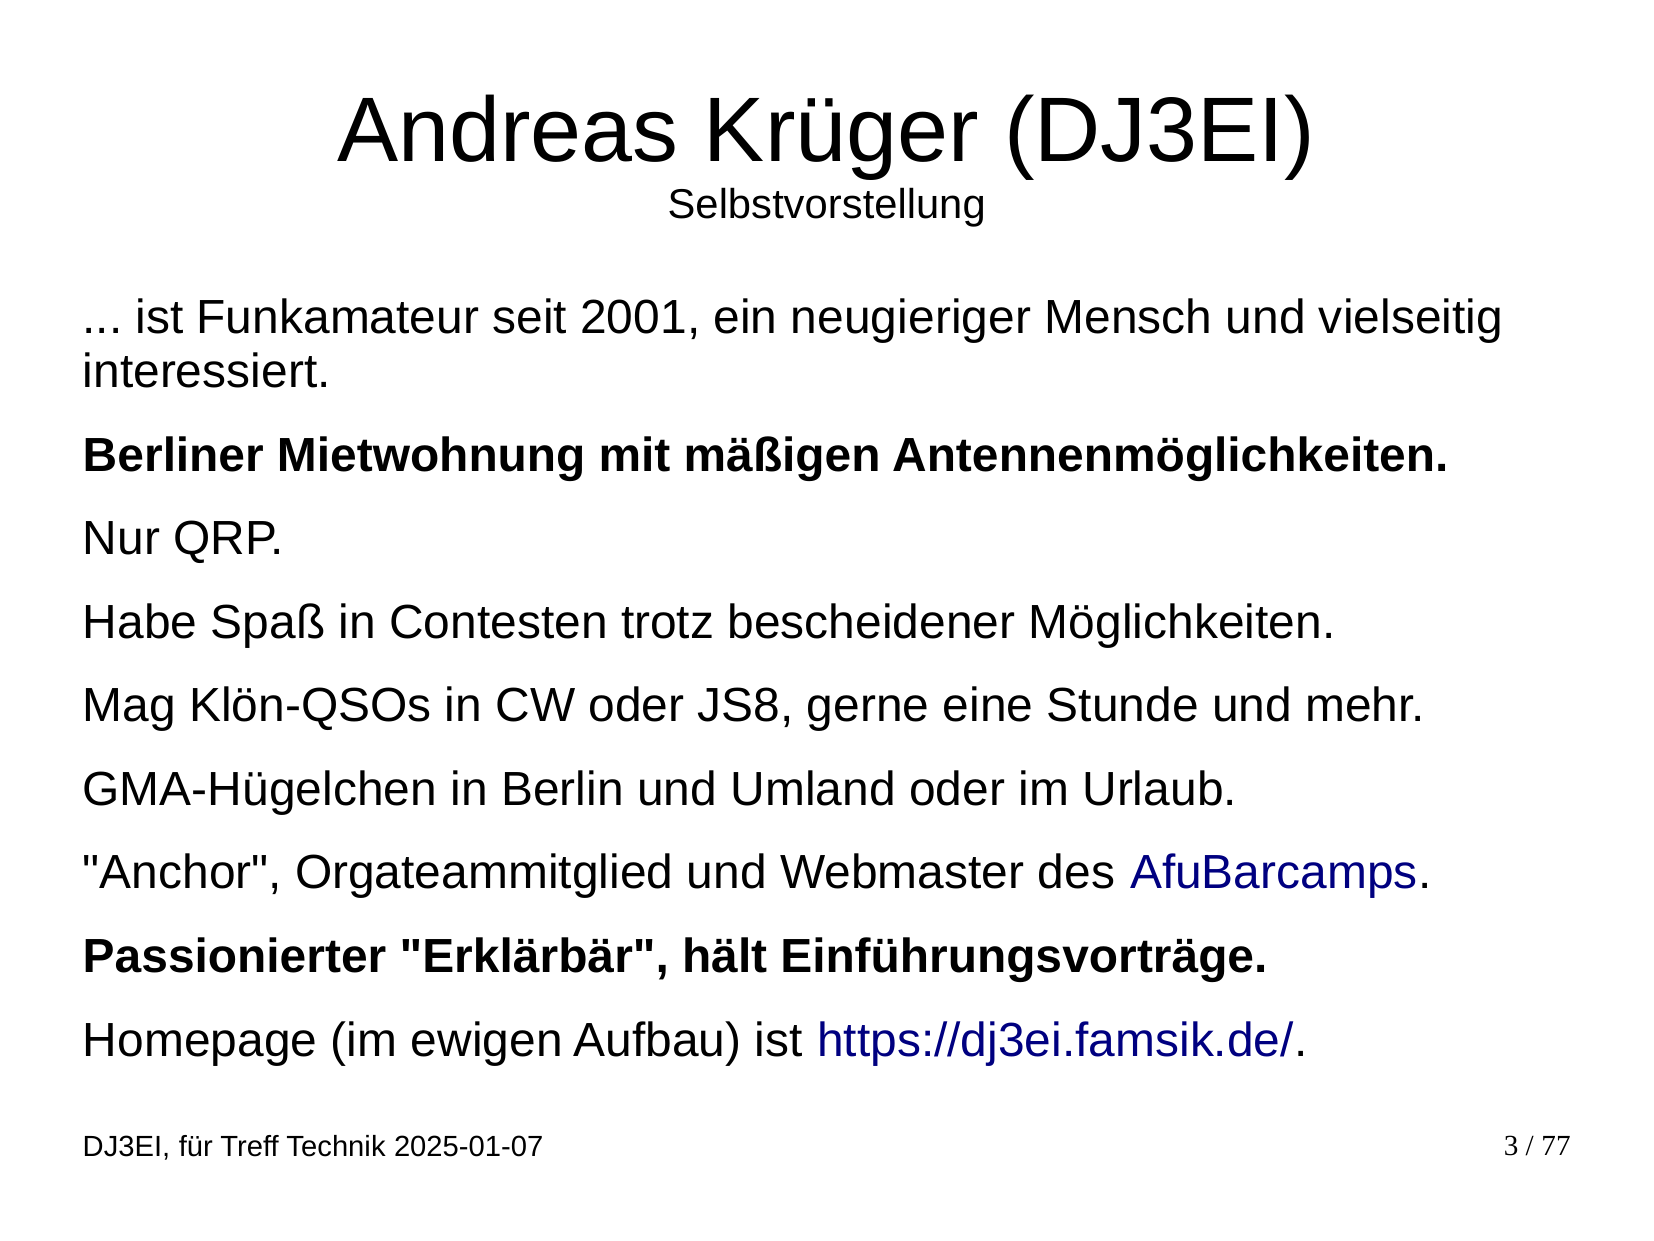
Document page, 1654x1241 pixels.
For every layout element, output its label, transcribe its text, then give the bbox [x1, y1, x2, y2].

title Andreas Krüger (DJ3EI) Selbstvorstellung [82, 49, 1571, 257]
list ... ist Funkamateur seit 2001, ein neugieriger Mensch und vielseitig interessiert. Berliner Mietwohnung mit mäßigen Antennenmöglichkeiten. Nur QRP. Habe Spaß in Contesten trotz bescheidener Möglichkeiten. Mag Klön-QSOs in CW oder JS8, gerne eine Stunde und mehr. GMA-Hügelchen in Berlin und Umland oder im Urlaub. "Anchor", Orgateammitglied und Webmaster des AfuBarcamps. Passionierter "Erklärbär", hält Einführungsvorträge. Homepage (im ewigen Aufbau) ist https://dj3ei.famsik.de/. [82, 290, 1571, 1087]
